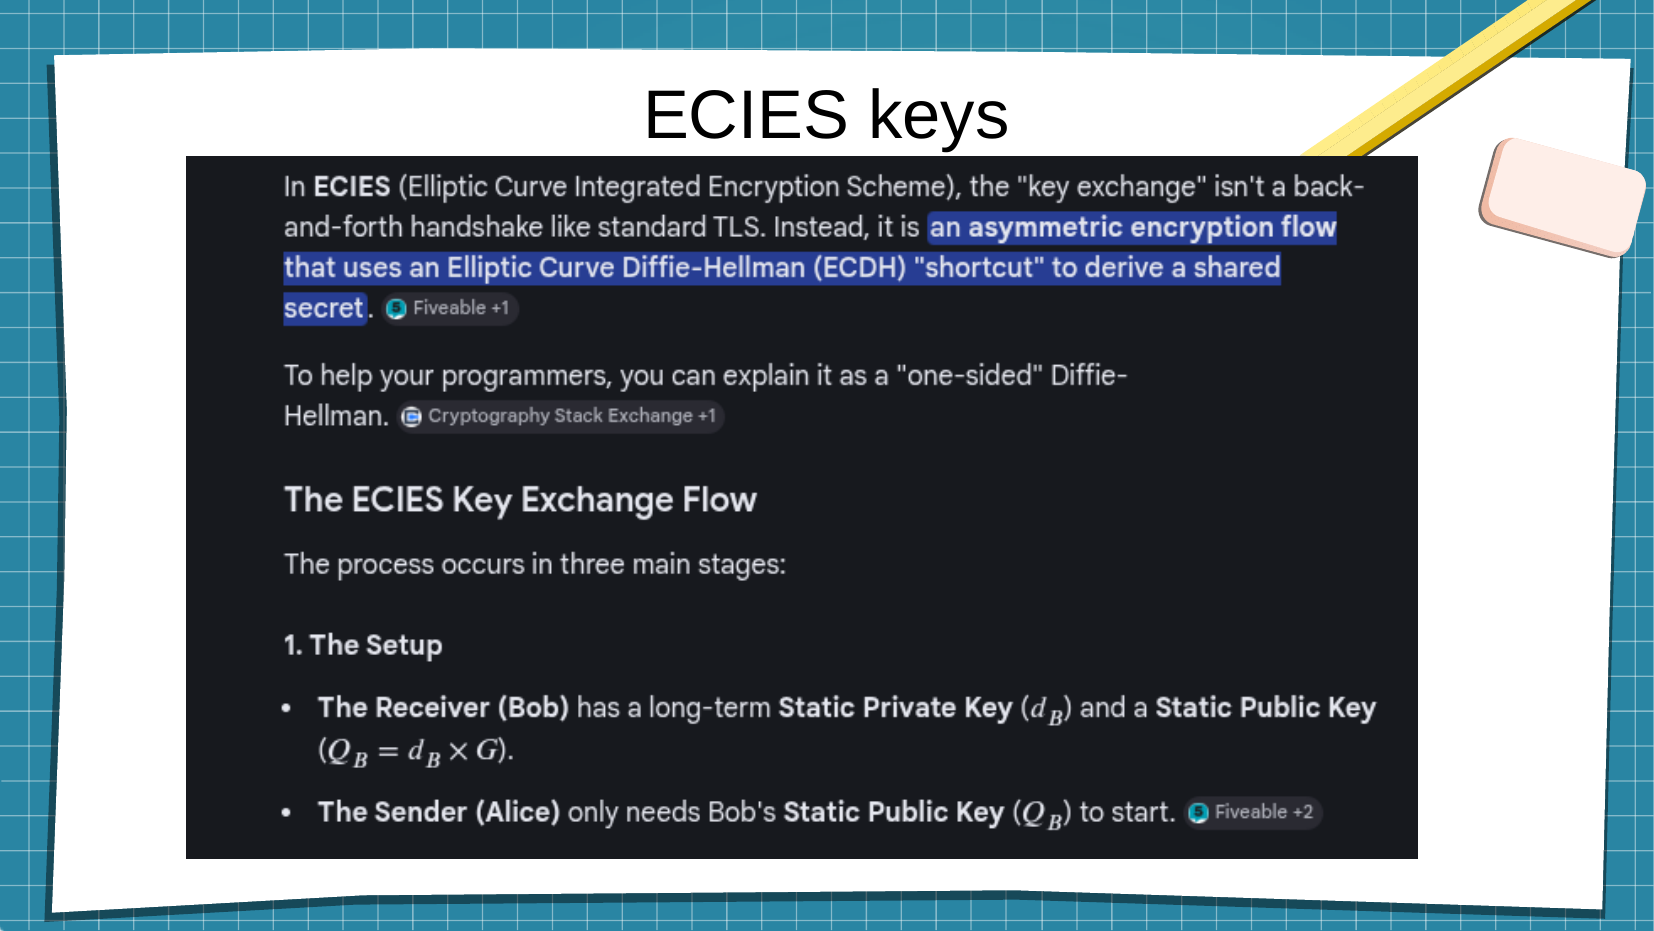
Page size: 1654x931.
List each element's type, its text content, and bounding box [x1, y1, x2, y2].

title ECIES keys [82, 37, 1571, 193]
picture [186, 156, 1418, 859]
